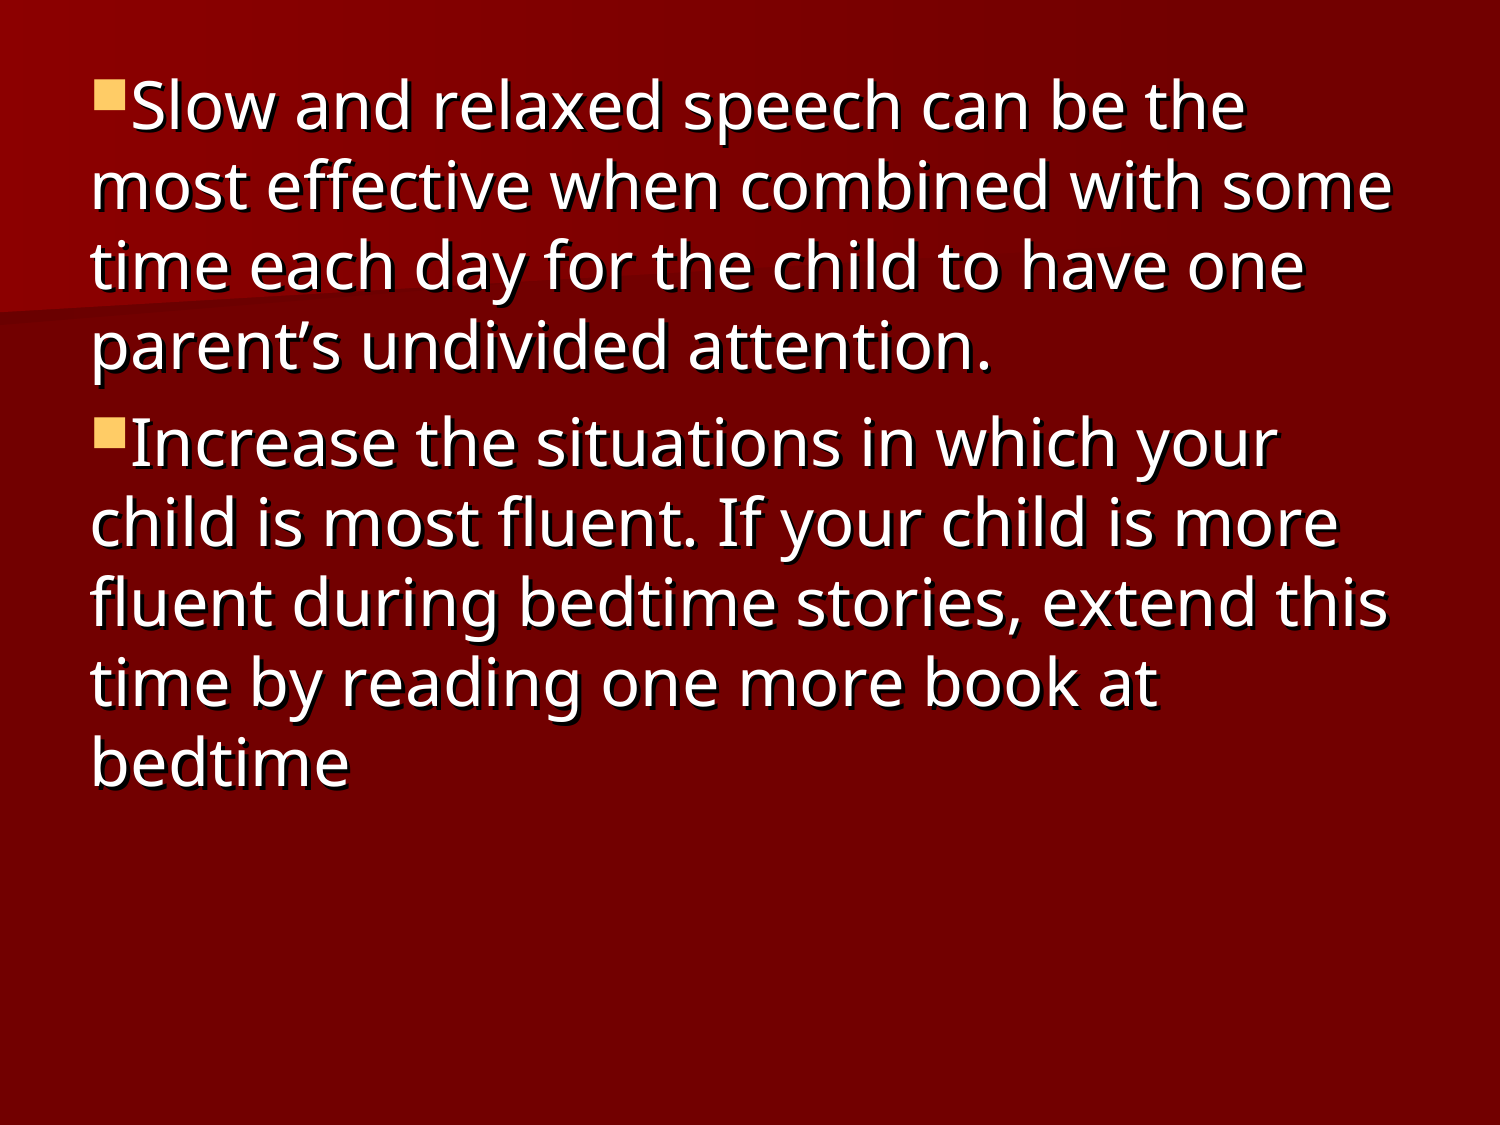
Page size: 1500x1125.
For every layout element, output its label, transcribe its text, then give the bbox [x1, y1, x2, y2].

list Slow and relaxed speech can be the most effective when combined with some time each day for the child to have one parent’s undivided attention. Increase the situations in which your child is most fluent. If your child is more fluent during bedtime stories, extend this time by reading one more book at bedtime [75, 54, 1426, 1125]
